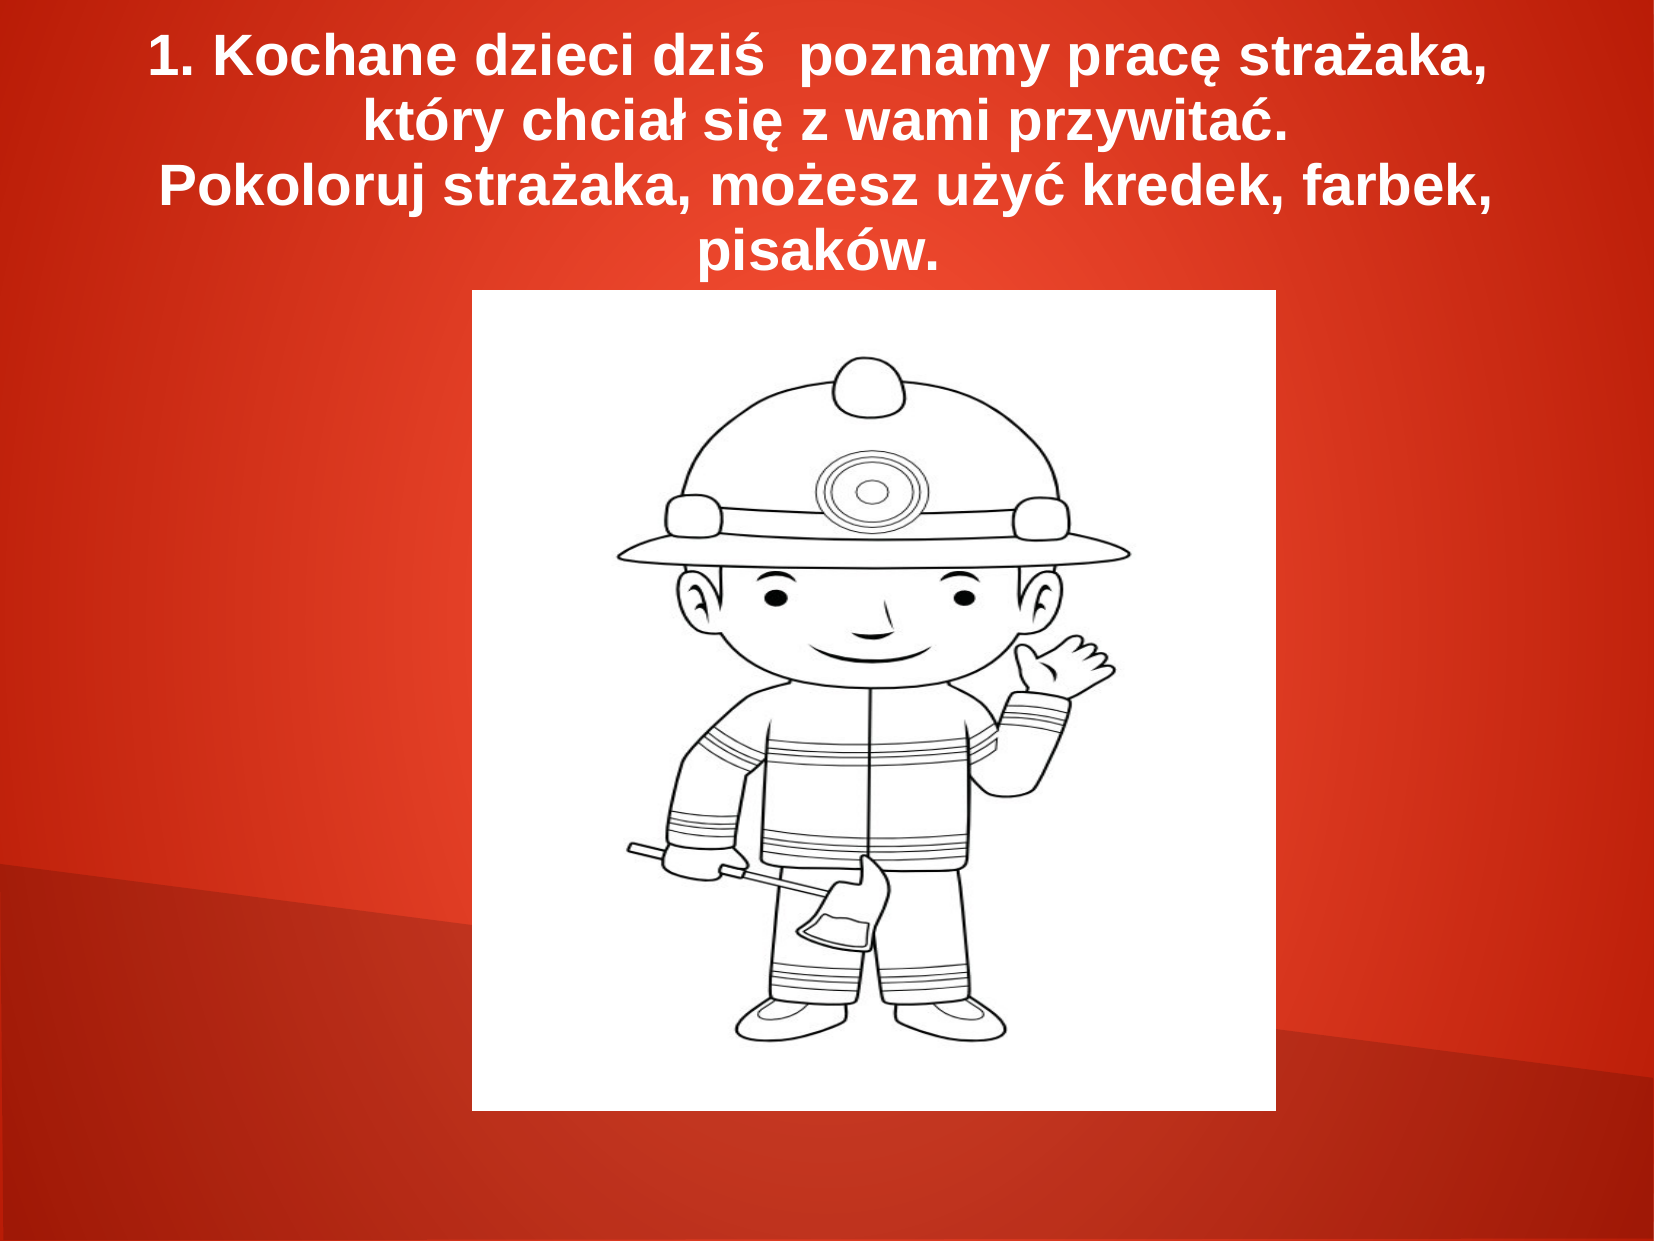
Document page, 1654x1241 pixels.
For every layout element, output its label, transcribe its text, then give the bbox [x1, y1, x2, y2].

picture [472, 290, 1276, 1111]
title 1. Kochane dzieci dziś poznamy pracę strażaka, który chciał się z wami przywitać. Pokoloruj strażaka, możesz użyć kredek, farbek, pisaków. [82, 22, 1571, 283]
